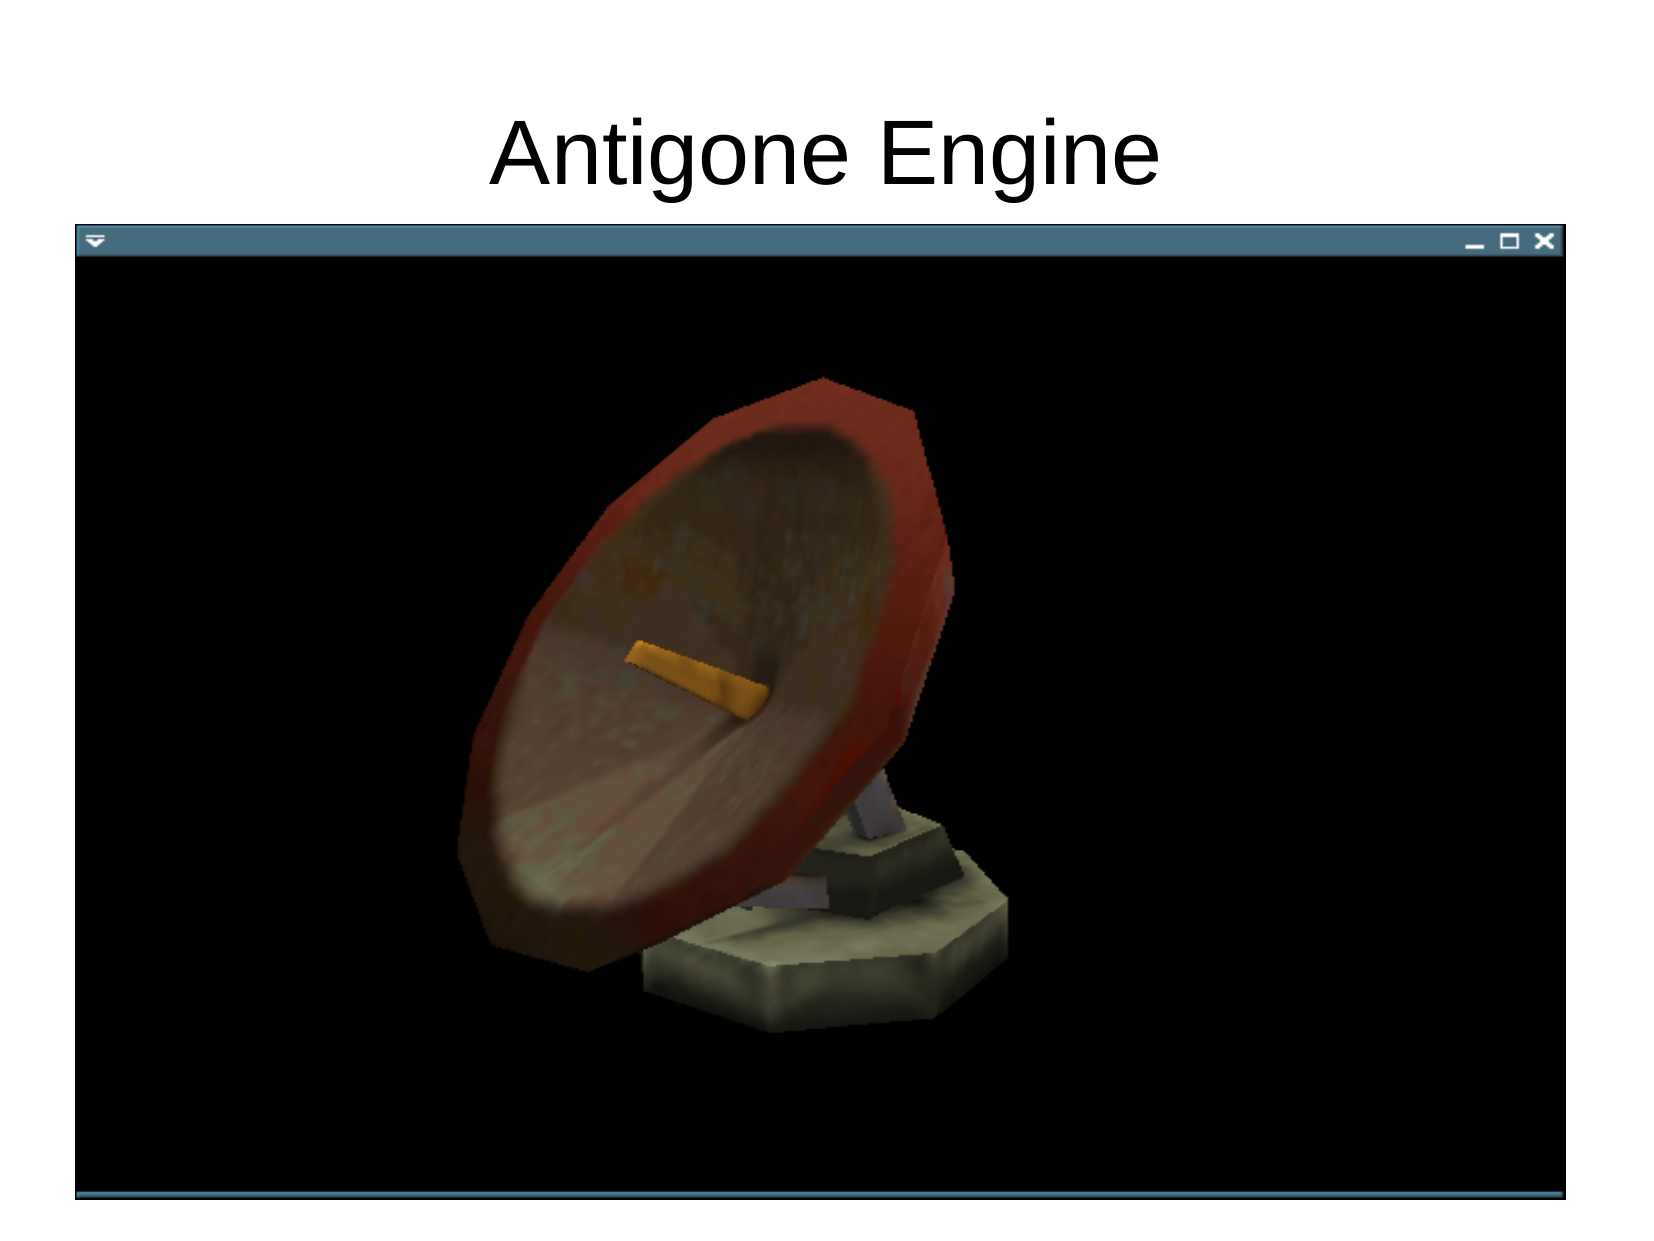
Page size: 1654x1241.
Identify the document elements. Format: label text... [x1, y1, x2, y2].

picture [75, 224, 1566, 1201]
title Antigone Engine [82, 49, 1571, 257]
